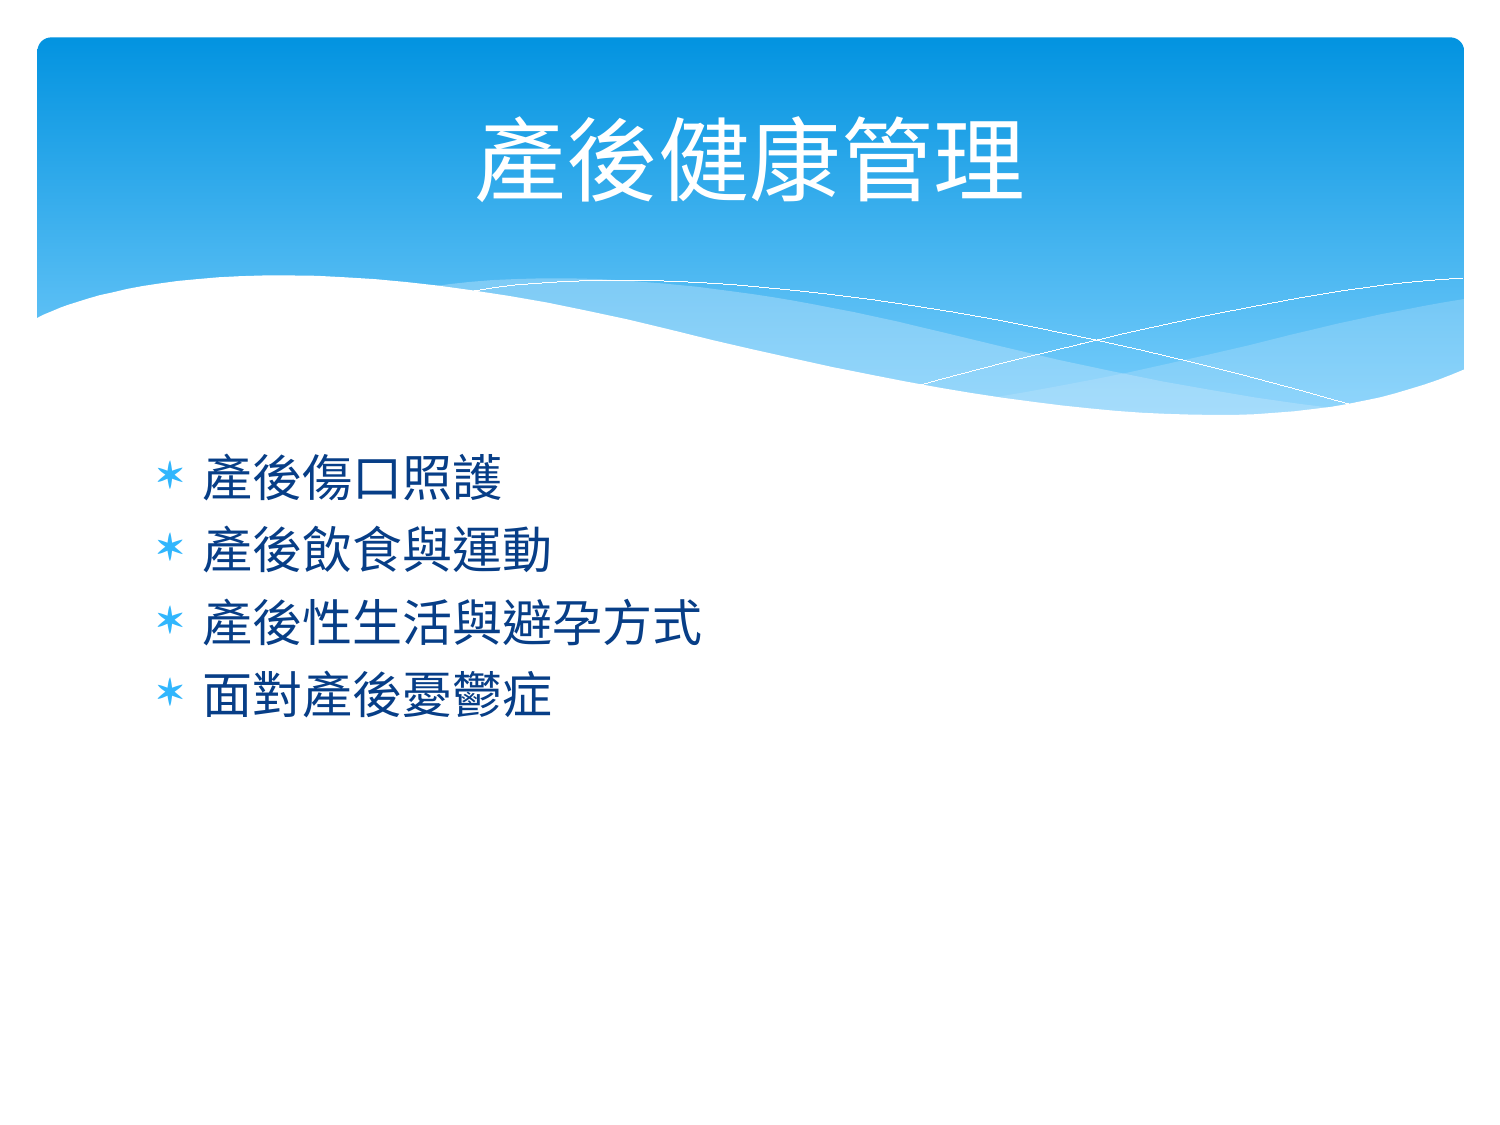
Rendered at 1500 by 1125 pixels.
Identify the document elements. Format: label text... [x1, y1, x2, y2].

title 產後健康管理 [75, 55, 1426, 261]
list 產後傷口照護 產後飲食與運動 產後性生活與避孕方式 面對產後憂鬱症 [142, 438, 1359, 1005]
